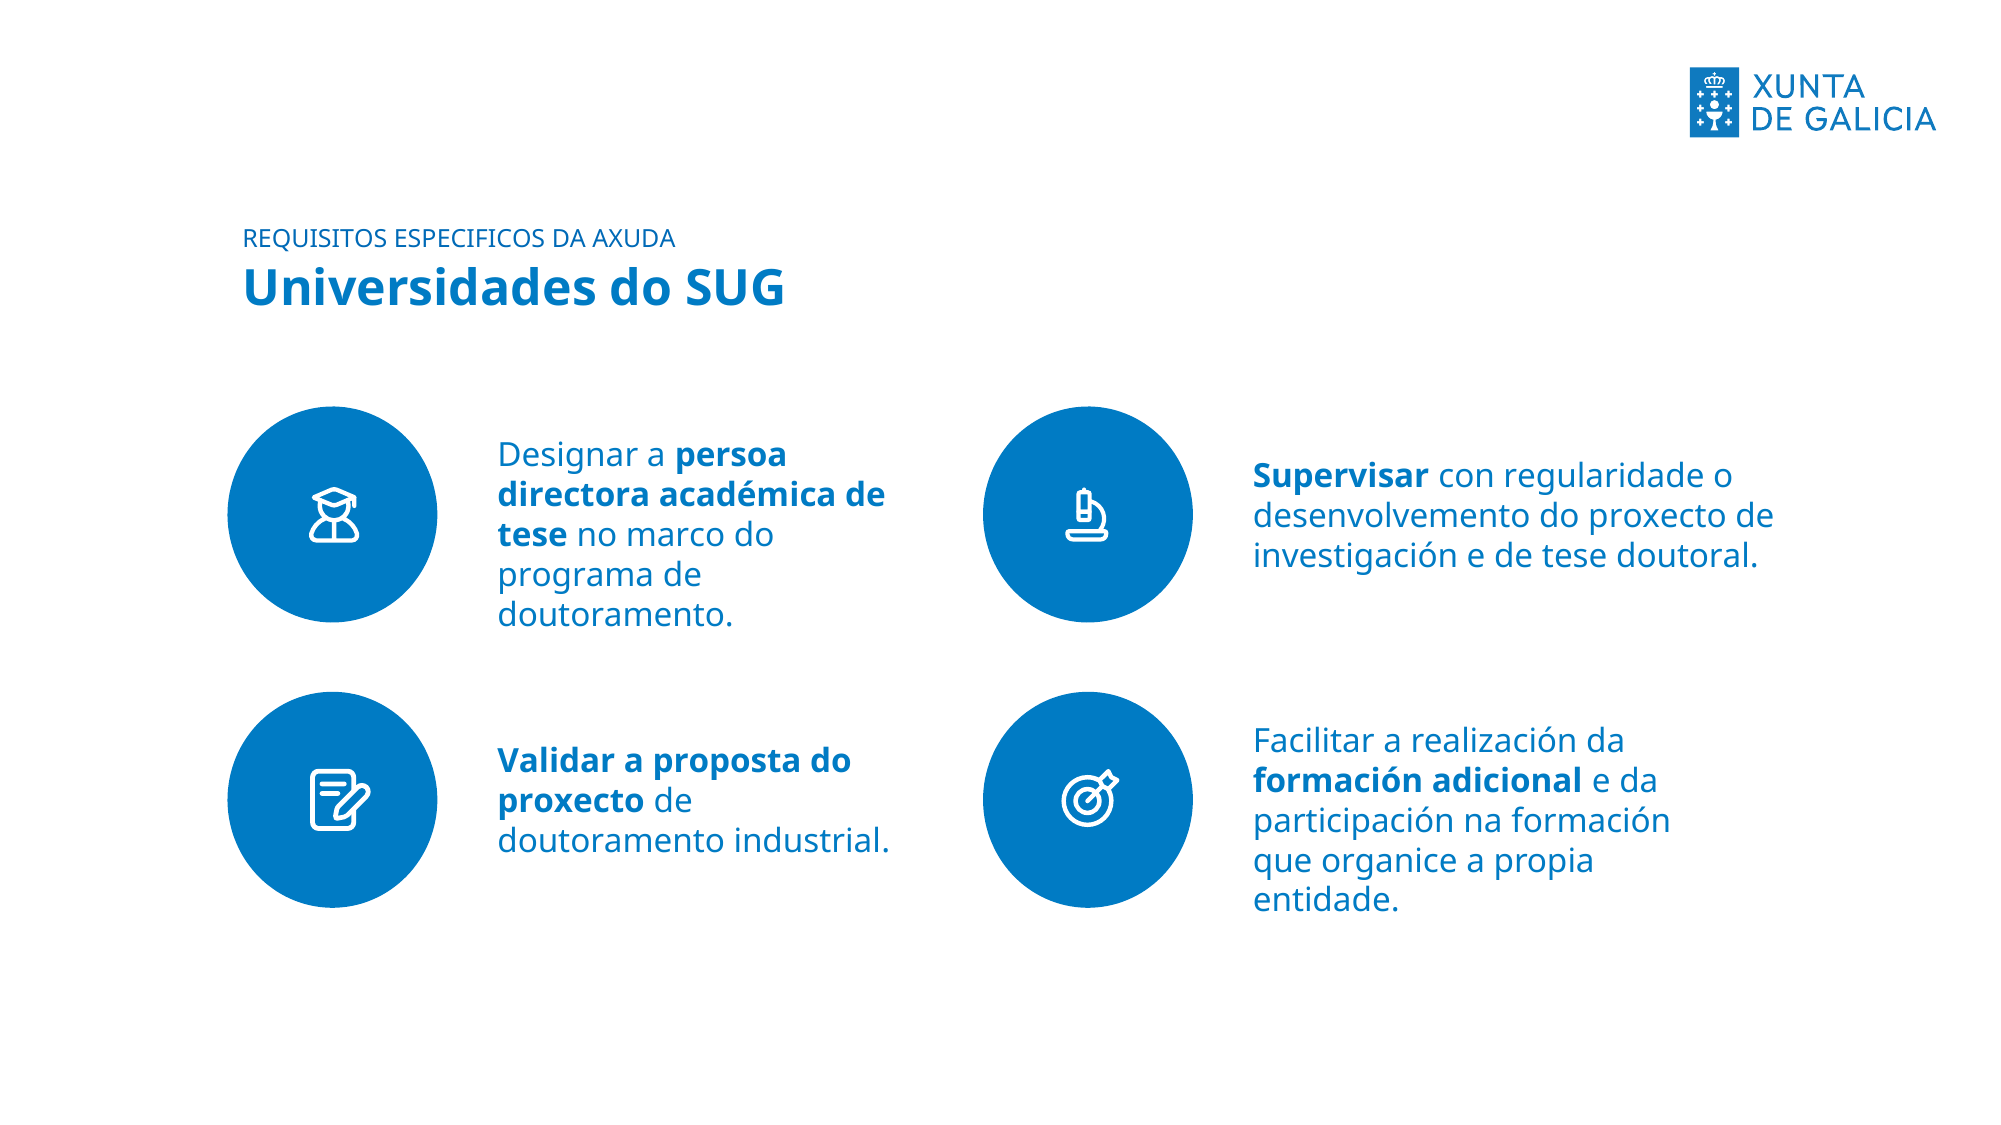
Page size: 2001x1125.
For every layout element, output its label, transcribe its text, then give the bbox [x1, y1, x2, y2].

text_box [983, 406, 1193, 623]
text_box REQUISITOS ESPECIFICOS DA AXUDA [227, 206, 817, 260]
text_box Facilitar a realización da formación adicional e da participación na formación que organice a propia entidade. [1237, 711, 1723, 927]
text_box Designar a persoa directora académica de tese no marco do programa de doutoramento. [482, 426, 938, 603]
picture [1053, 760, 1128, 836]
text_box [983, 691, 1193, 908]
picture [1052, 479, 1122, 550]
text_box Supervisar con regularidade o desenvolvemento do proxecto de investigación e de tese doutoral. [1237, 446, 1802, 622]
text_box Universidades do SUG [227, 247, 838, 324]
text_box [227, 406, 438, 623]
text_box [227, 691, 438, 908]
text_box Validar a proposta do proxecto de doutoramento industrial. [482, 731, 938, 868]
picture [298, 760, 378, 840]
picture [298, 478, 371, 551]
